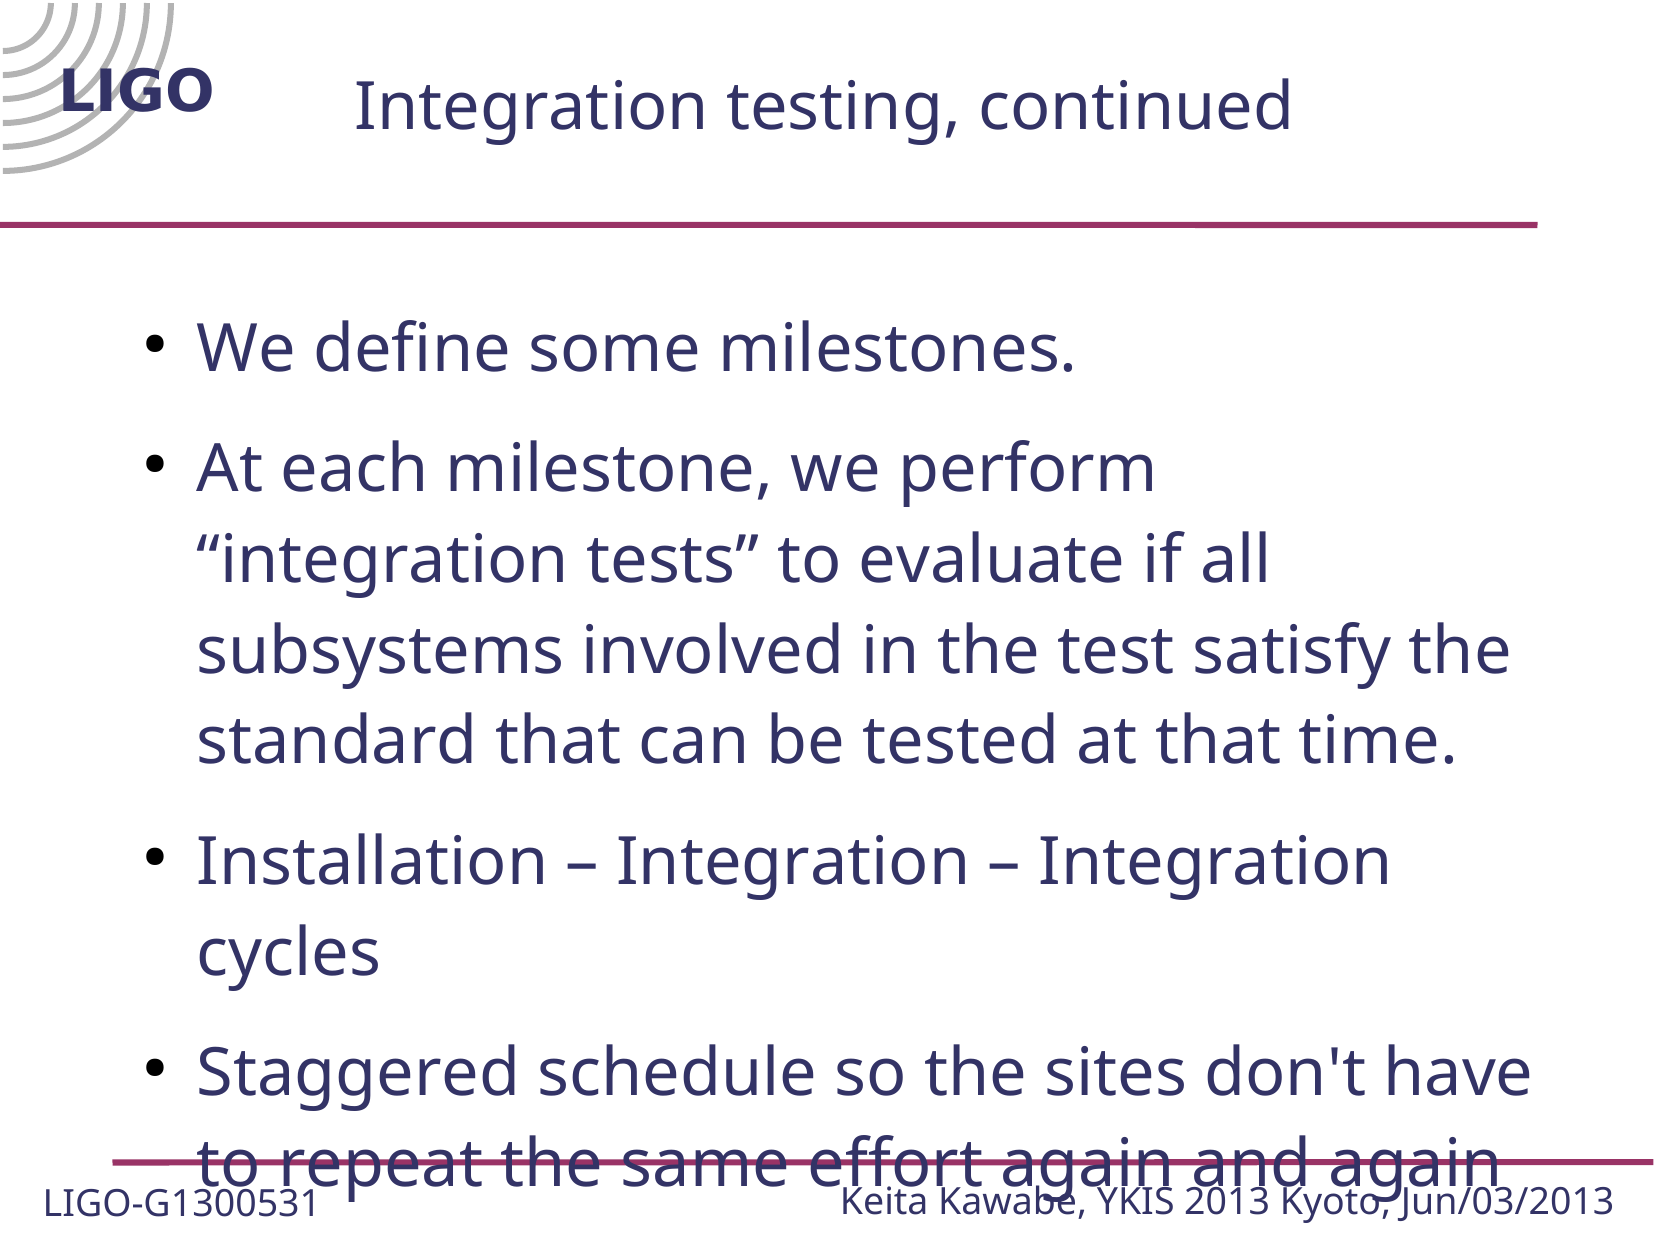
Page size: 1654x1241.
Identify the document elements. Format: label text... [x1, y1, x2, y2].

title Integration testing, continued [187, 0, 1463, 208]
list We define some milestones. At each milestone, we perform “integration tests” to evaluate if all subsystems involved in the test satisfy the standard that can be tested at that time. Installation – Integration – Integration cycles Staggered schedule so the sites don't have to repeat the same effort again and again [125, 300, 1538, 1083]
